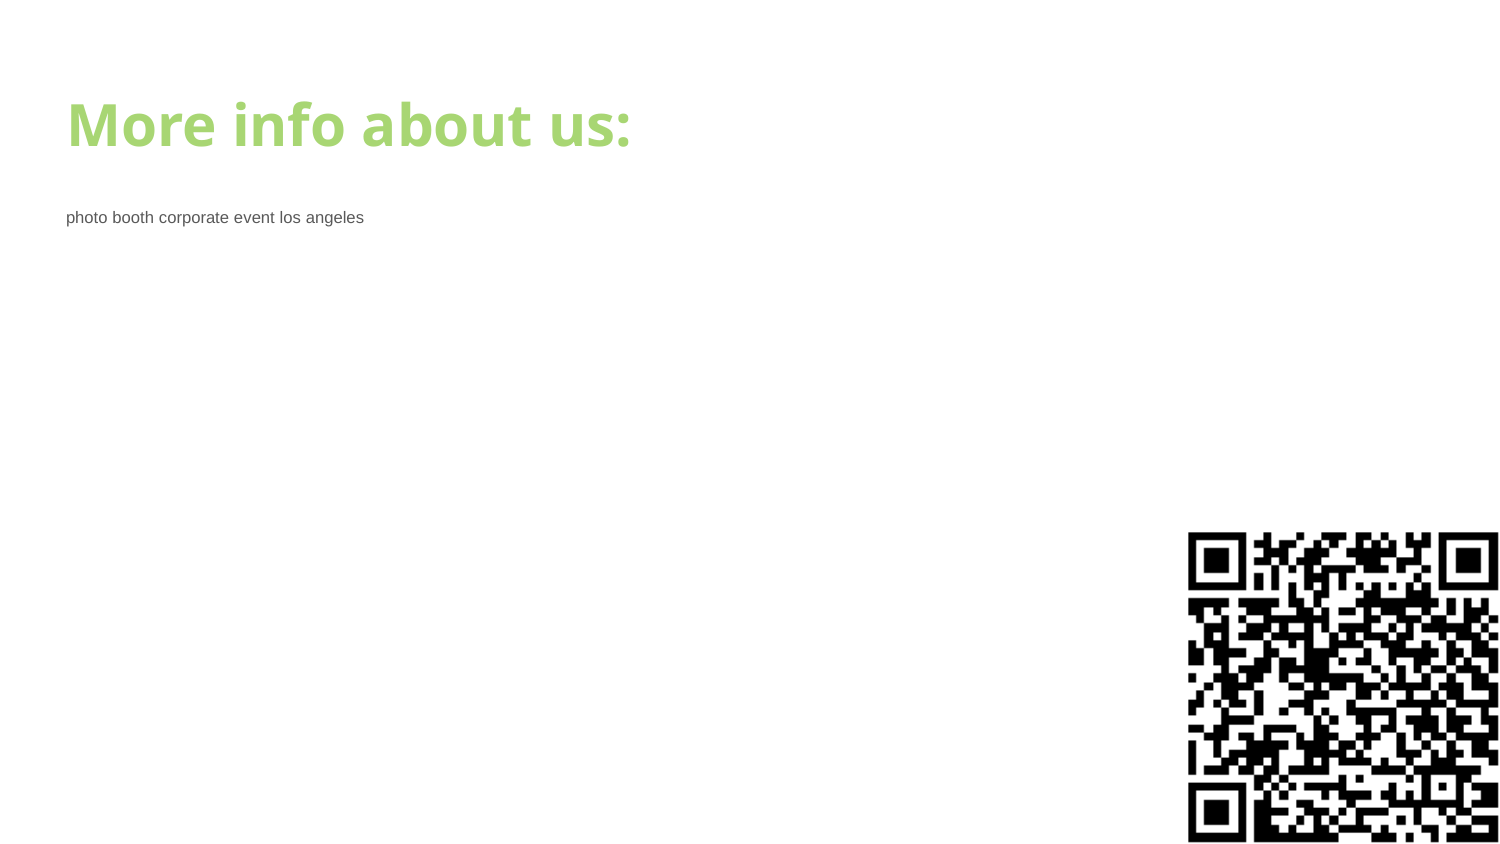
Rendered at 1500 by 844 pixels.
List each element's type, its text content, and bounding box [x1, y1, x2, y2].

title More info about us: [51, 72, 1449, 167]
list photo booth corporate event los angeles [51, 189, 1449, 750]
picture [1187, 531, 1500, 844]
